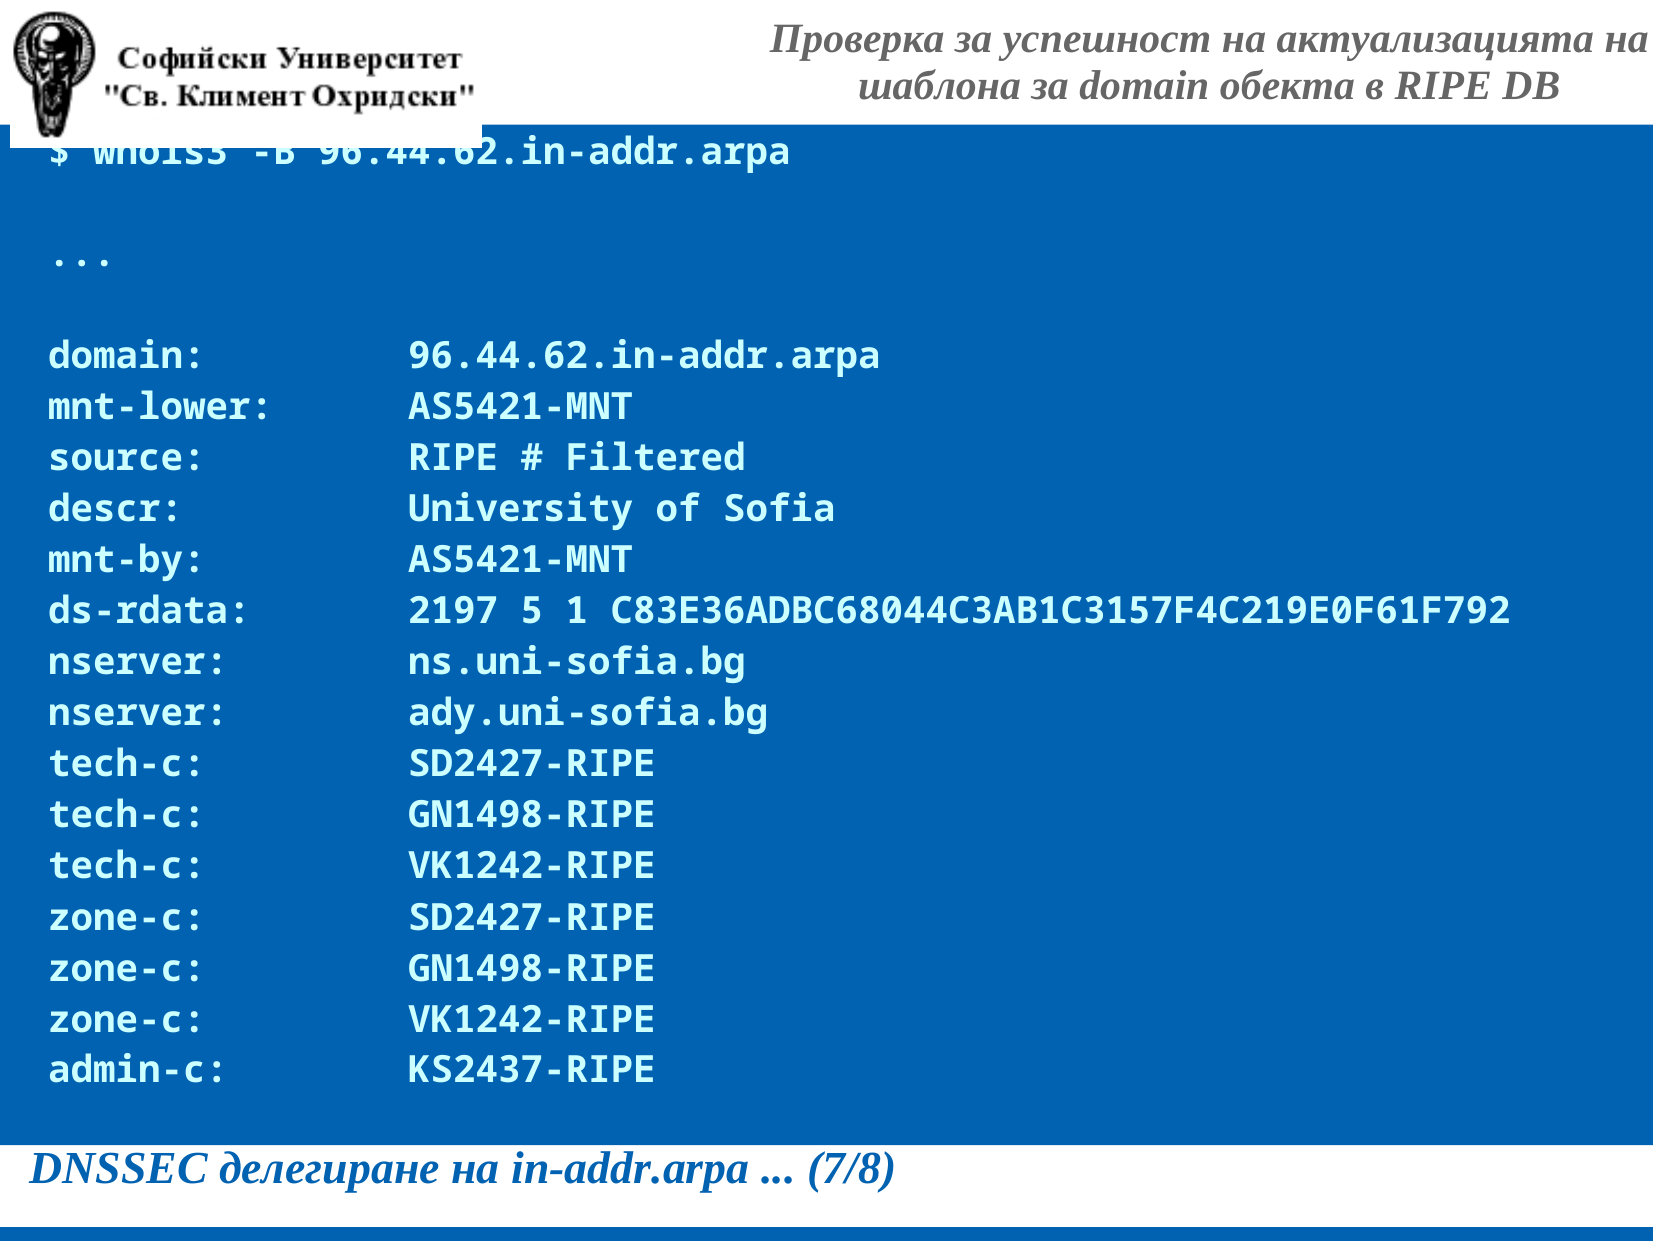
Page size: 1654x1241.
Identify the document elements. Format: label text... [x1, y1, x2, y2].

text_box DNSSEC делегиране на in-addr.arpa ... (7/8) [29, 1143, 907, 1211]
title Проверка за успешност на актуализацията на шаблона за domain обекта в RIPE DB [767, 0, 1652, 124]
text_box $ whois3 -B 96.44.62.in-addr.arpa ... domain: 96.44.62.in-addr.arpa mnt-lower: AS5421-MNT source: RIPE # Filtered descr: University of Sofia mnt-by: AS5421-MNT ds-rdata: 2197 5 1 C83E36ADBC68044C3AB1C3157F4C219E0F61F792 nserver: ns.uni-sofia.bg nserver: ady.uni-sofia.bg tech-c: SD2427-RIPE tech-c: GN1498-RIPE tech-c: VK1242-RIPE zone-c: SD2427-RIPE zone-c: GN1498-RIPE zone-c: VK1242-RIPE admin-c: KS2437-RIPE [0, 147, 1653, 1122]
picture [10, 0, 482, 148]
